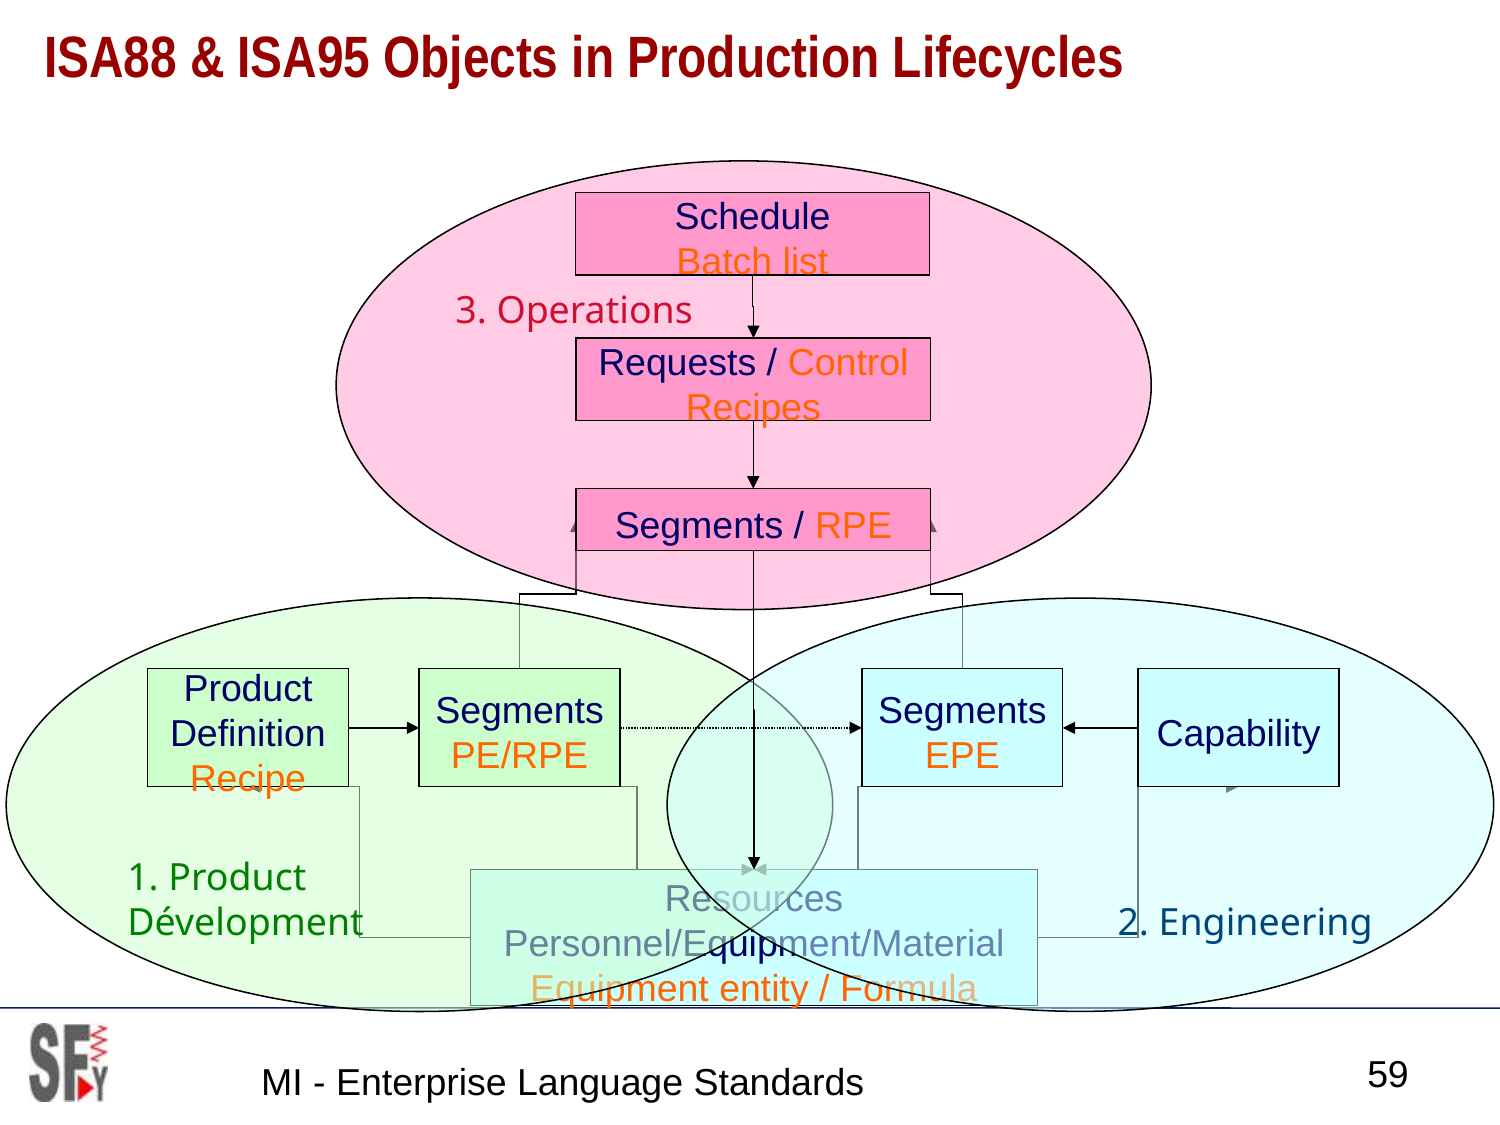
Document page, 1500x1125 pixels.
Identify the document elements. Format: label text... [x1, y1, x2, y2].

text_box Product Definition Recipe [147, 668, 349, 787]
text_box 3. Operations [336, 160, 1152, 610]
text_box 1. Product Dévelopment [6, 597, 750, 1012]
title ISA88 & ISA95 Objects in Production Lifecycles [29, 12, 1471, 138]
text_box Resources Personnel/Equipment/Material Equipment entity / Formula [610, 930, 978, 1006]
footer MI - Enterprise Language Standards [246, 1042, 1266, 1103]
text_box Schedule Batch list [575, 192, 930, 275]
picture [29, 1023, 108, 1102]
text_box Requests / Control Recipes [576, 337, 931, 421]
text_box Segments EPE [861, 668, 1063, 787]
text_box Segments PE/RPE [419, 668, 620, 787]
text_box Capability [1138, 668, 1339, 787]
slide_number <numéro> [1352, 1034, 1490, 1103]
text_box 2. Engineering [667, 598, 1494, 1012]
text_box Segments / RPE [576, 488, 931, 551]
